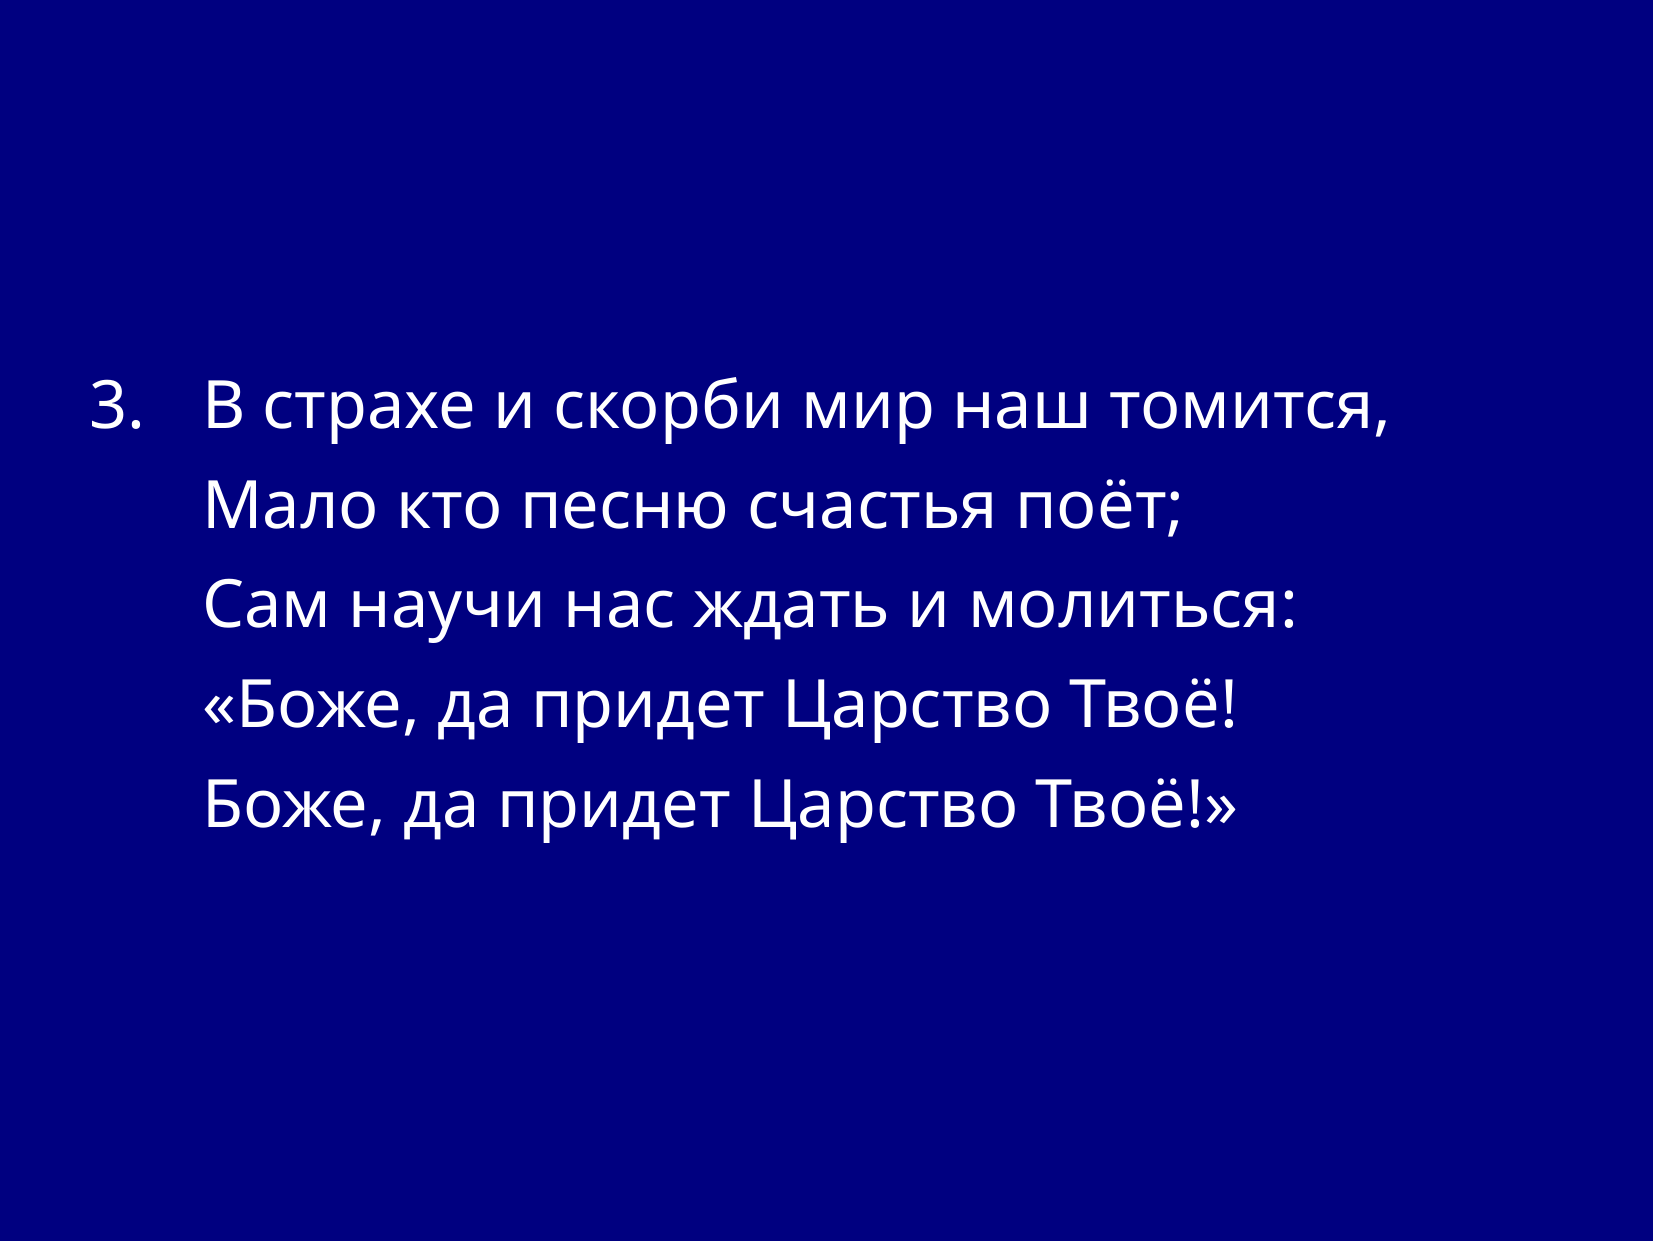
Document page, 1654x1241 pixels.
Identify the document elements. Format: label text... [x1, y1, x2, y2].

text_box 3. В страхе и скорби мир наш томится, Мало кто песню счастья поёт; Сам научи нас ждать и молиться: «Боже, да придет Царство Твоё! Боже, да придет Царство Твоё!» [75, 150, 1576, 1163]
